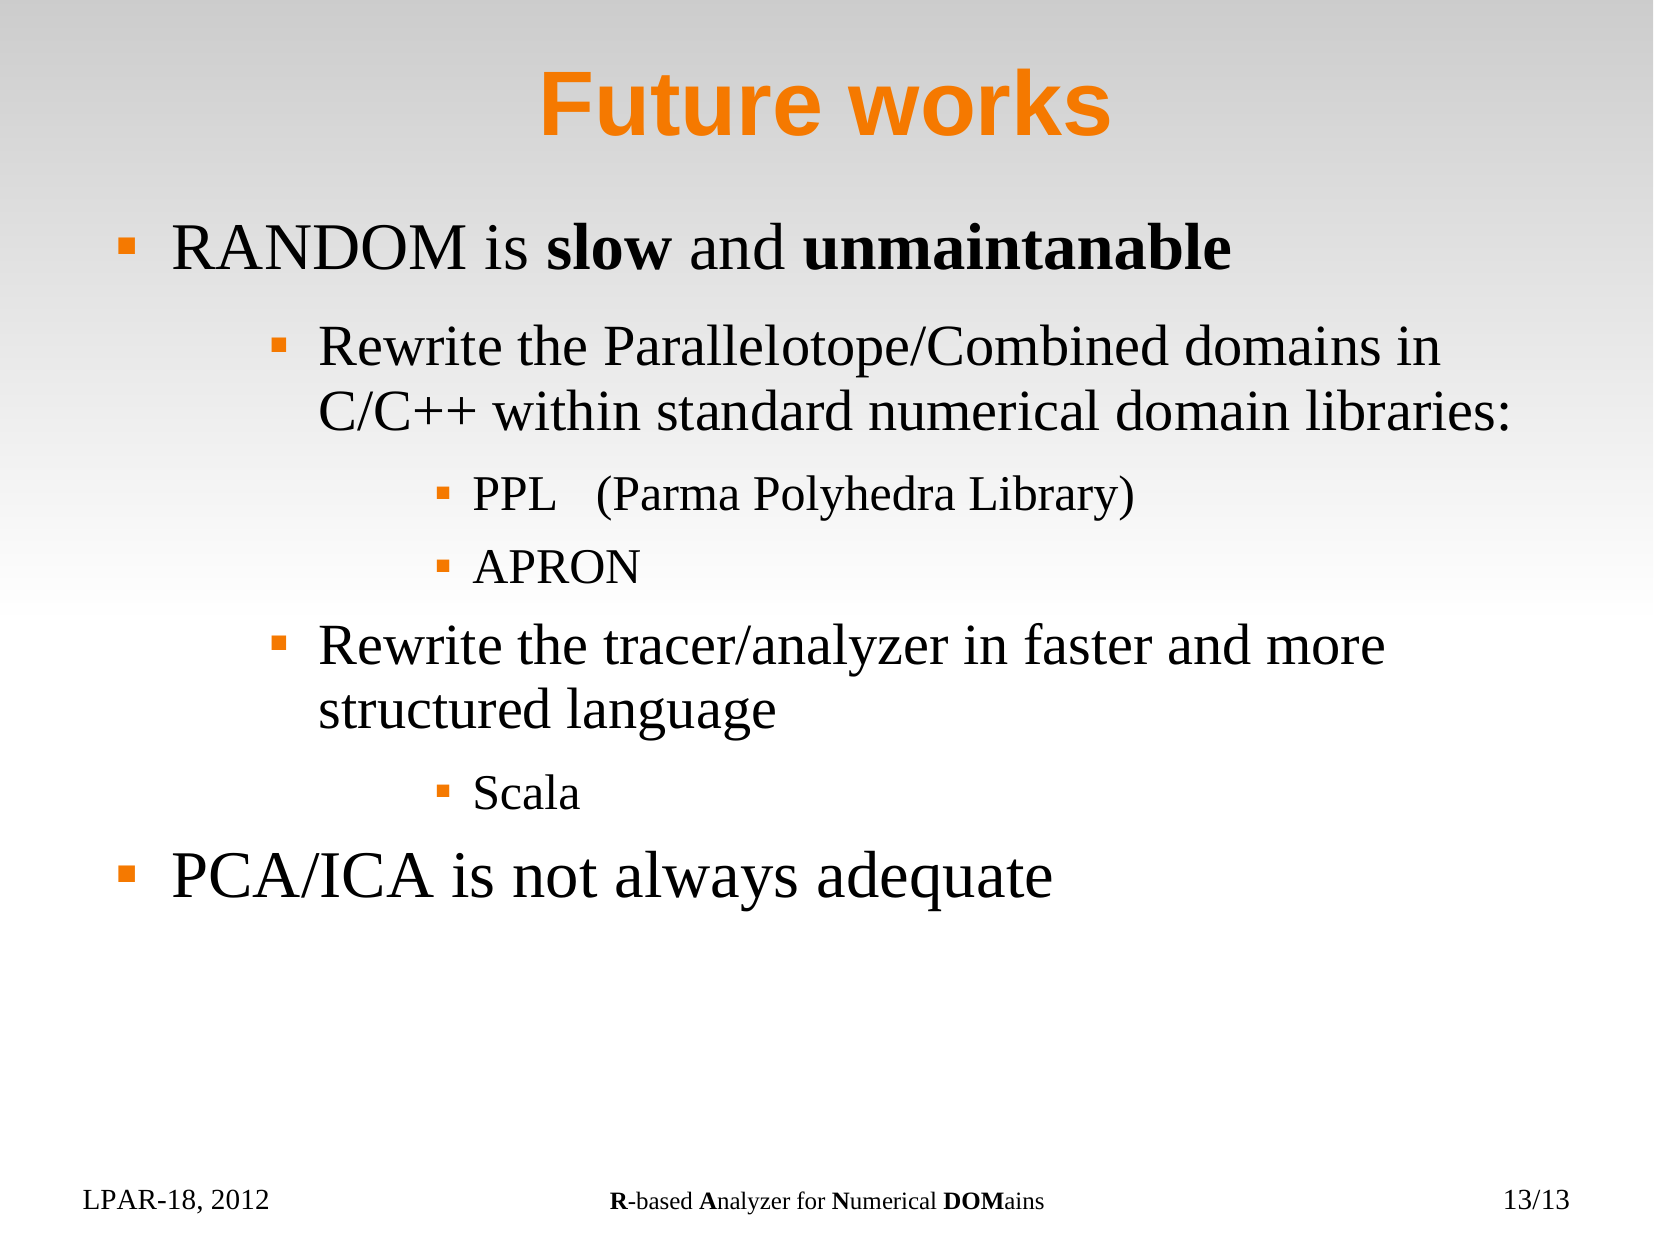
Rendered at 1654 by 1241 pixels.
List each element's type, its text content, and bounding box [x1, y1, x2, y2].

list RANDOM is slow and unmaintanable Rewrite the Parallelotope/Combined domains in C/C++ within standard numerical domain libraries: PPL (Parma Polyhedra Library) APRON Rewrite the tracer/analyzer in faster and more structured language Scala PCA/ICA is not always adequate [82, 210, 1571, 1109]
title Future works [82, 49, 1571, 158]
